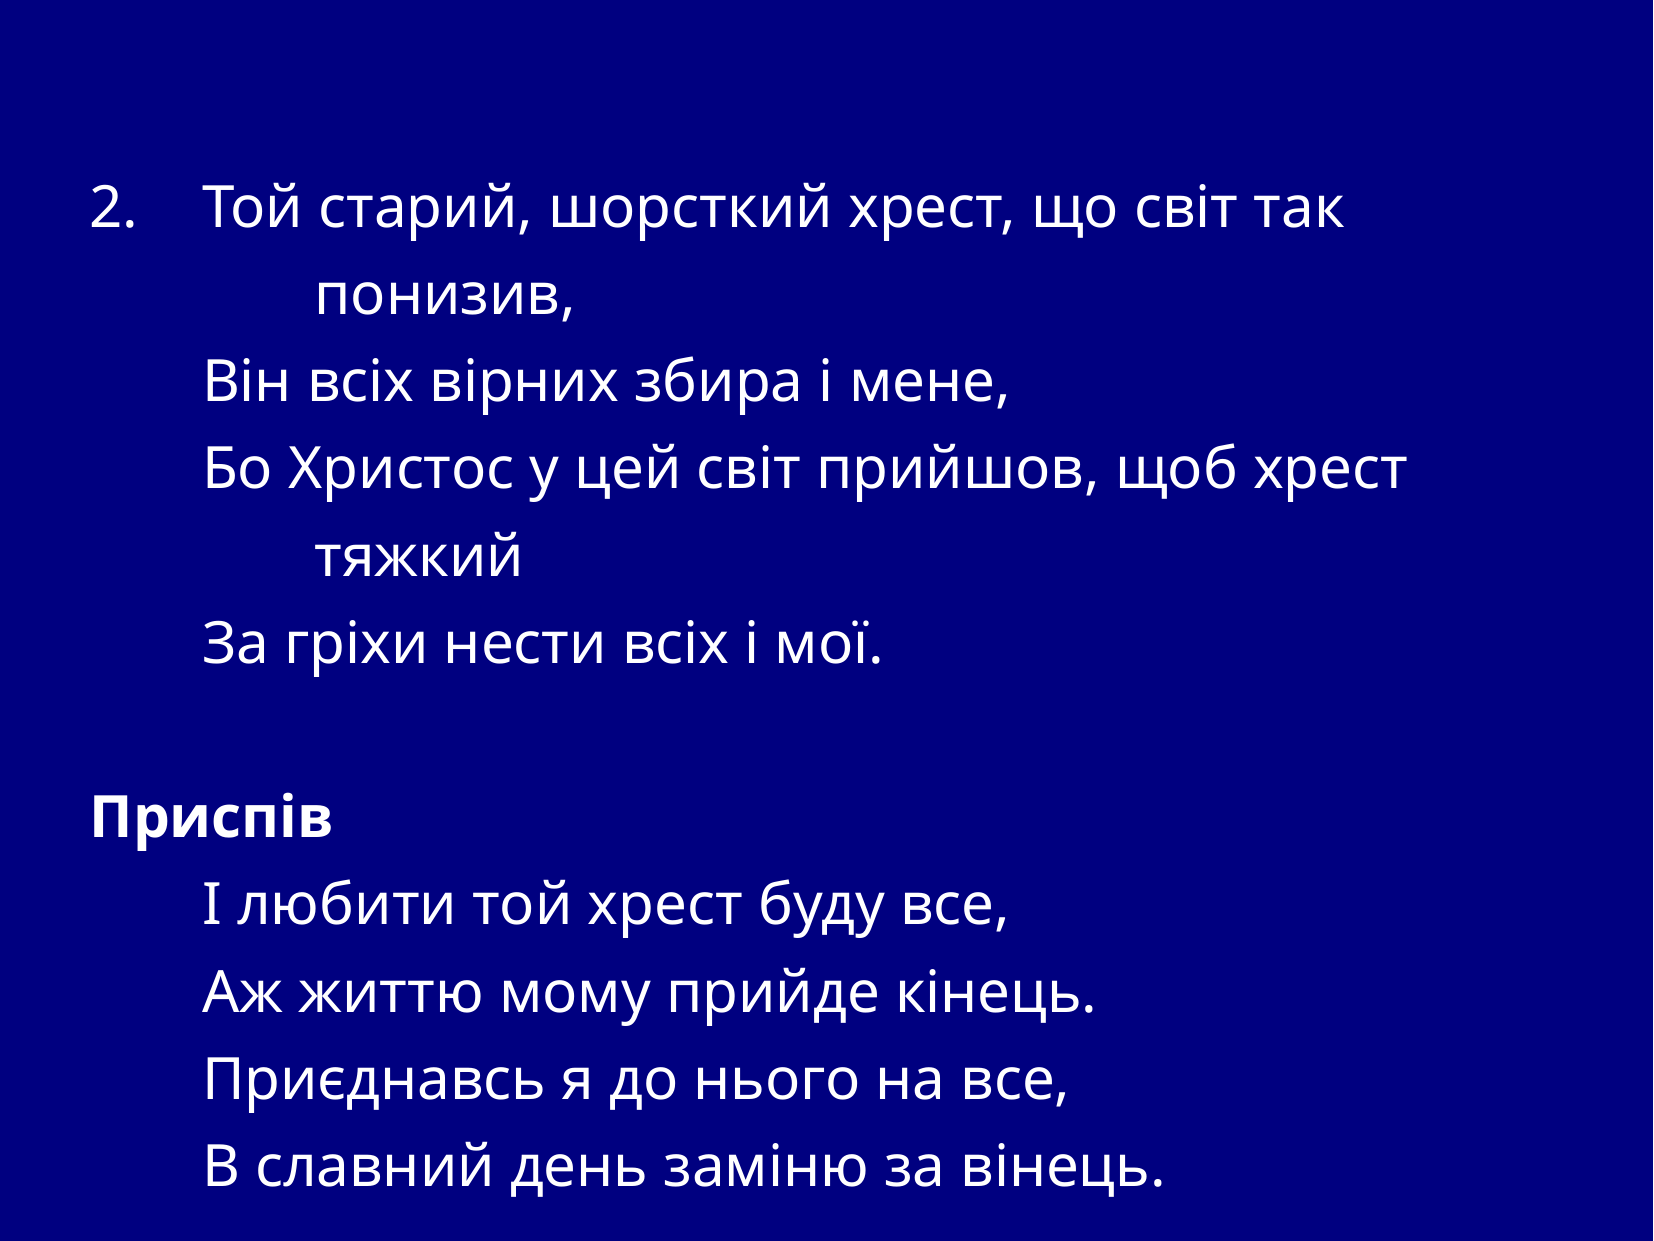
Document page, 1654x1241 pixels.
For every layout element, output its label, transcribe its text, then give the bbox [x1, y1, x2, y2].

text_box 2. Той старий, шорсткий хрест, що світ так понизив, Він всіх вірних збира і мене, Бо Христос у цей світ прийшов, щоб хрест тяжкий За гріхи нести всіх і мої. Приспів І любити той хрест буду все, Аж життю мому прийде кінець. Приєднавсь я до нього на все, В славний день заміню за вінець. [75, 150, 1576, 1163]
